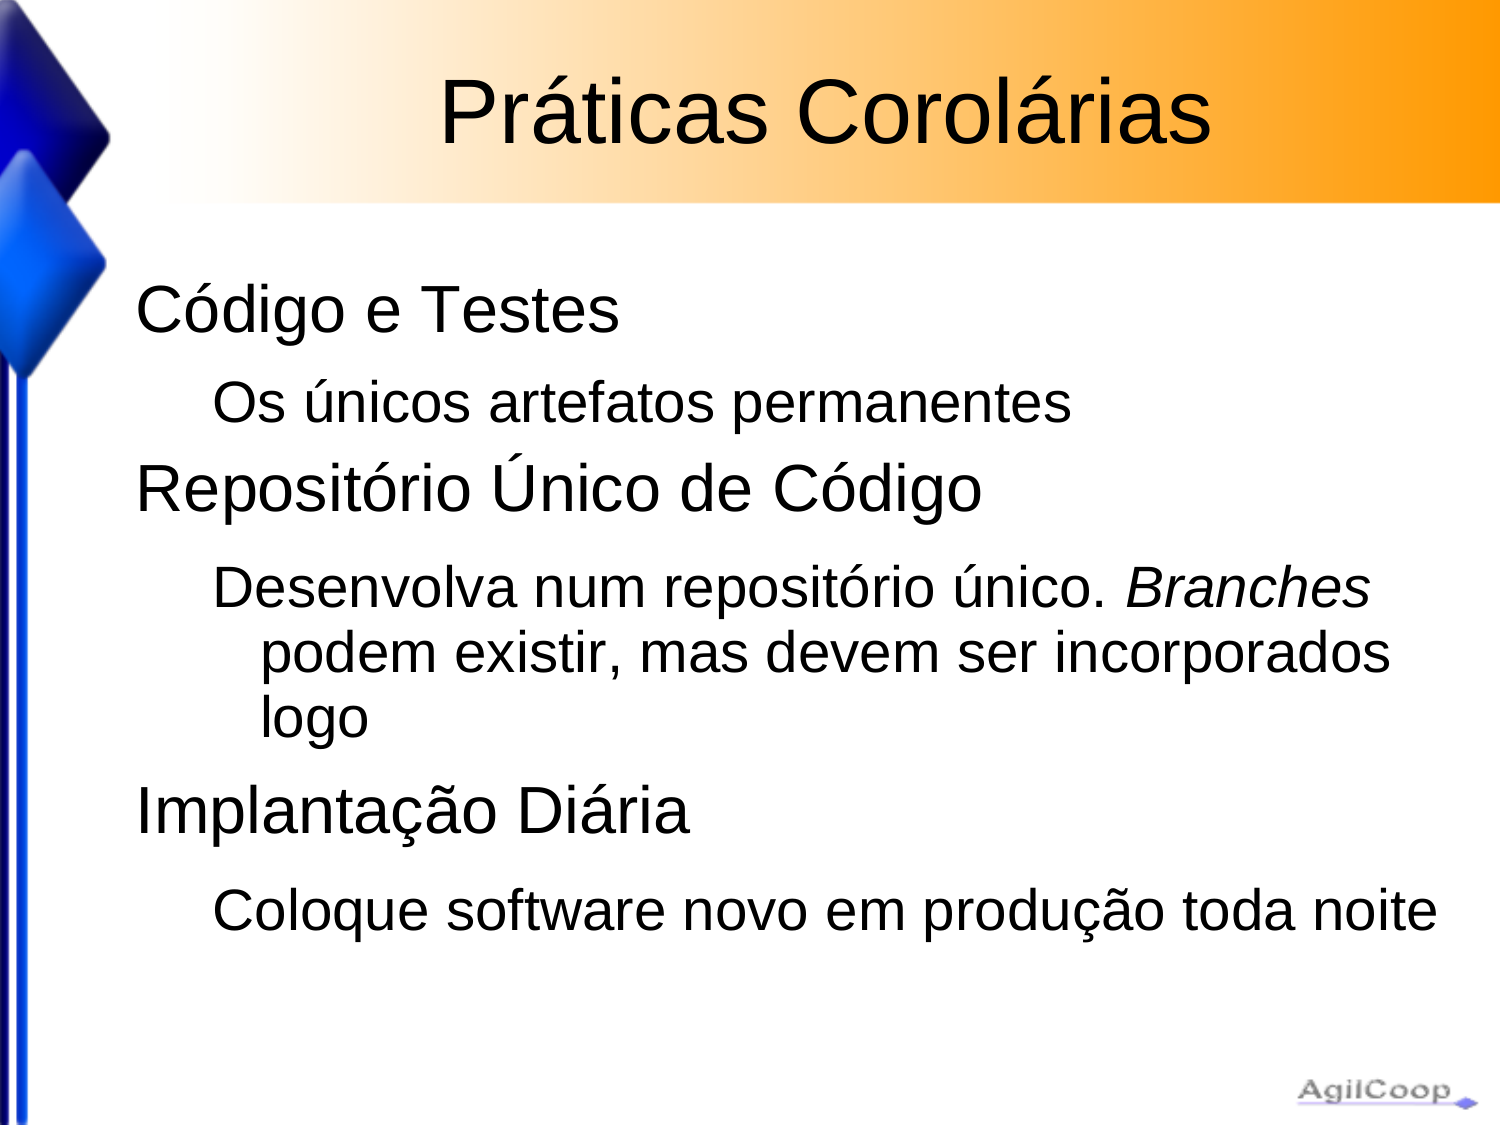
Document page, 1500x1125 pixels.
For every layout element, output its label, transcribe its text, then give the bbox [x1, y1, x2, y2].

title Práticas Corolárias [82, 8, 1500, 216]
picture [0, 0, 1500, 1125]
list Código e Testes Os únicos artefatos permanentes Repositório Único de Código Desenvolva num repositório único. Branches podem existir, mas devem ser incorporados logo Implantação Diária Coloque software novo em produção toda noite [118, 271, 1477, 1123]
